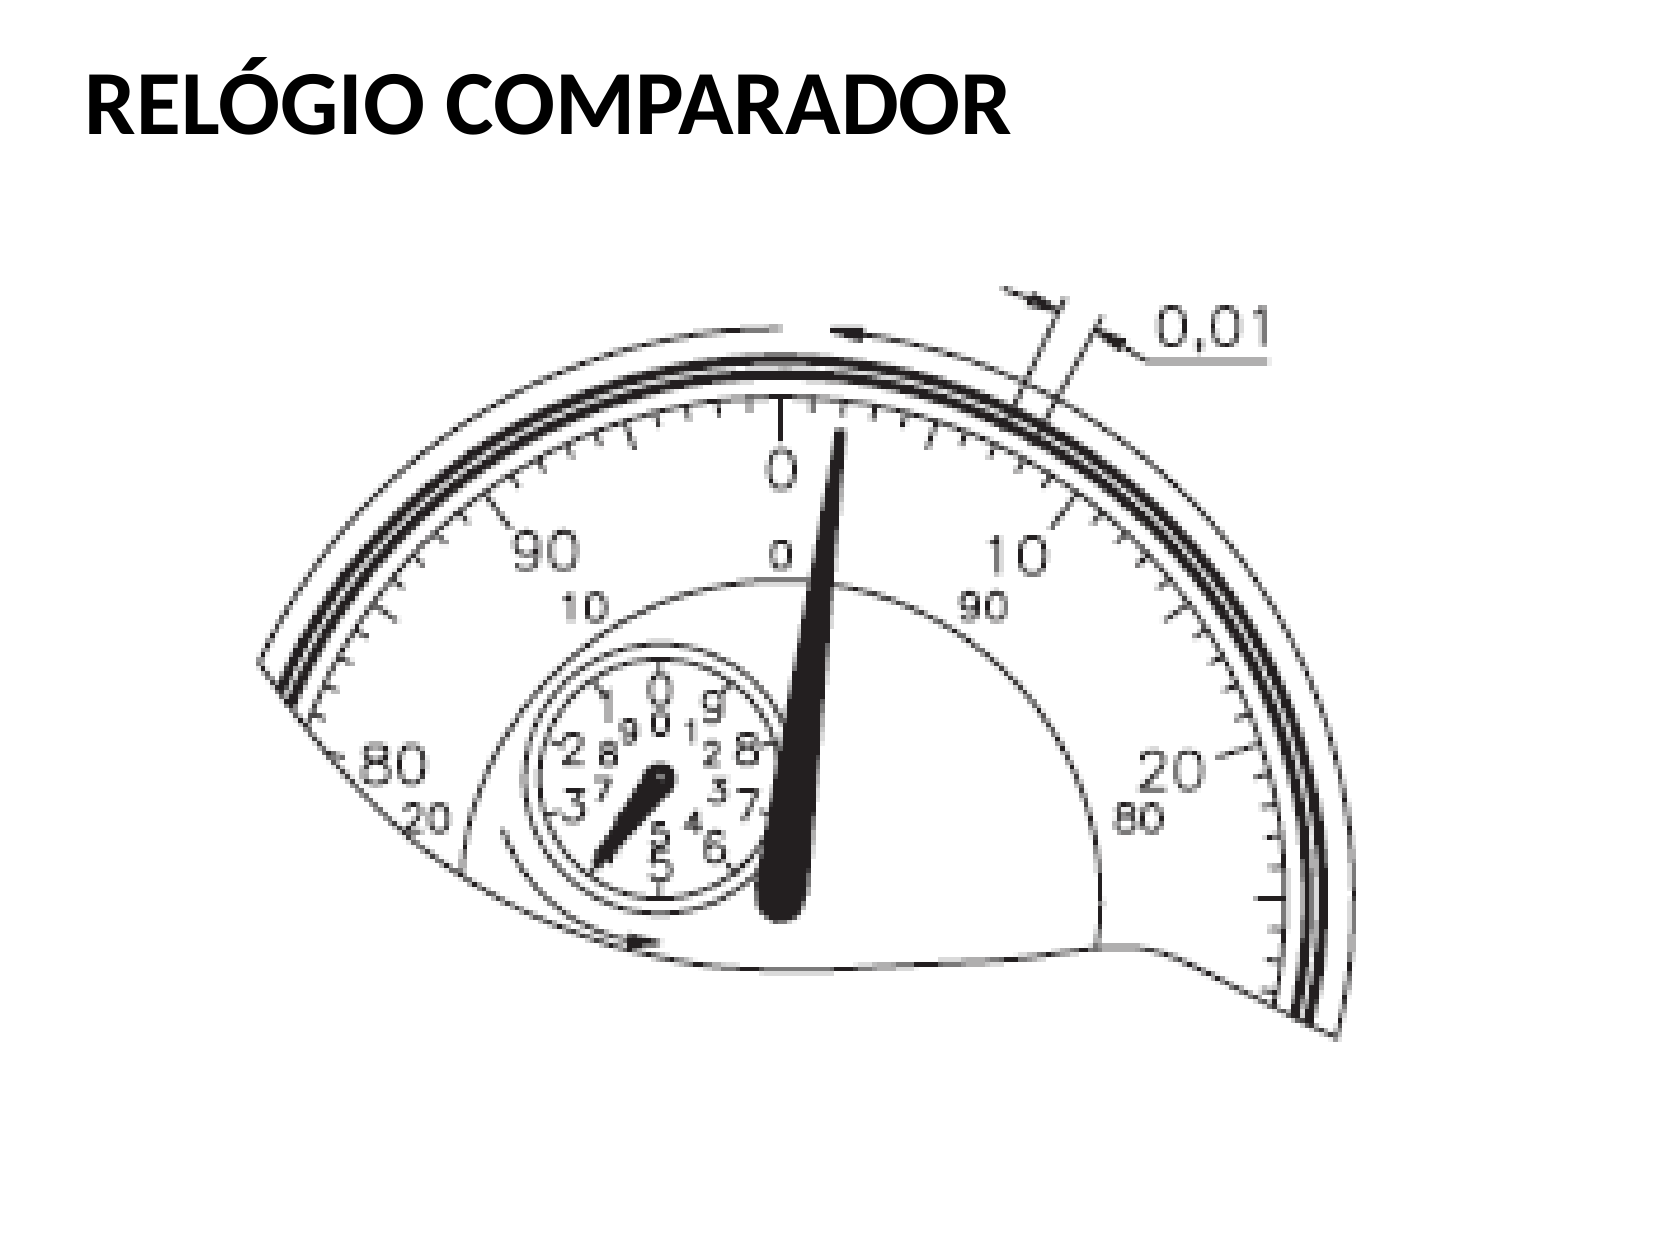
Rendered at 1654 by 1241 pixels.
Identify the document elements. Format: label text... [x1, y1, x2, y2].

picture [214, 268, 1531, 1089]
text_box RELÓGIO COMPARADOR [0, 0, 1101, 202]
